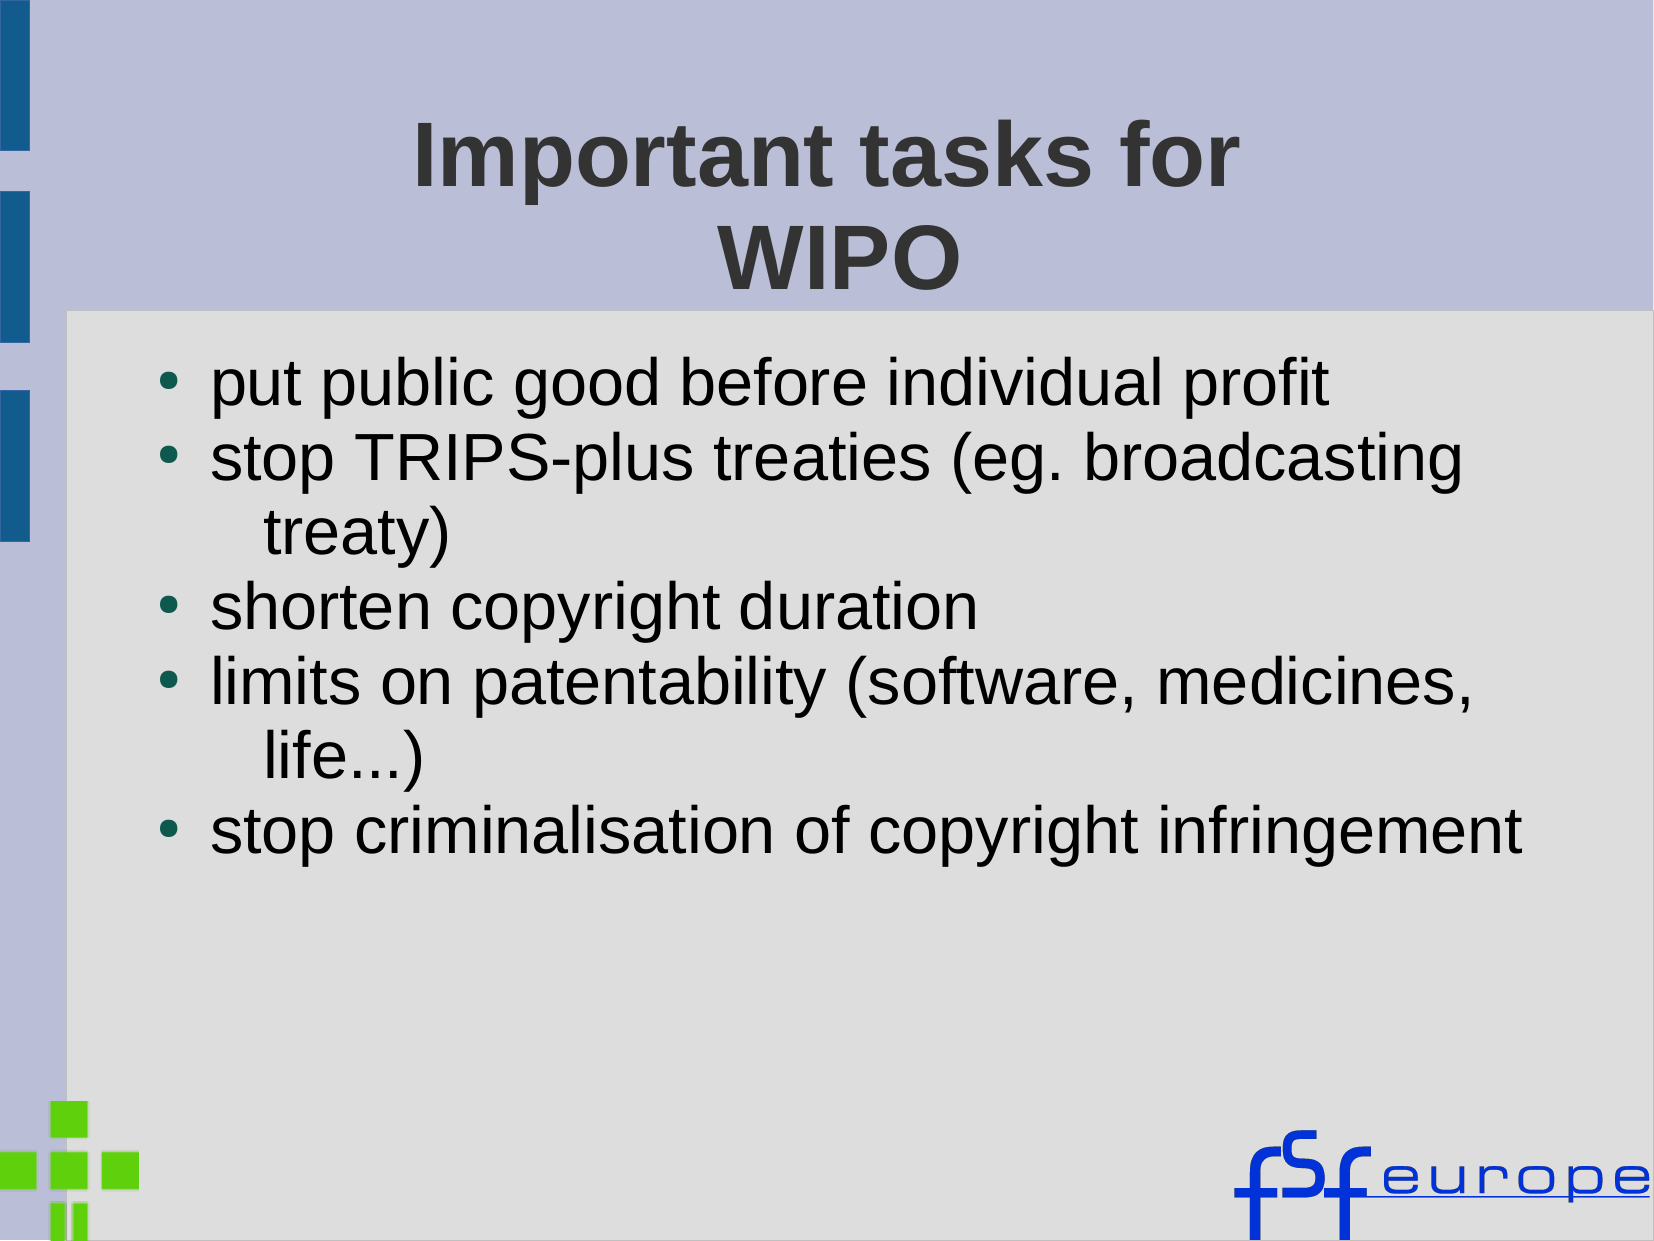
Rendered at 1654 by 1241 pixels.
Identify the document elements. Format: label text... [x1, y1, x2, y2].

picture [0, 1101, 139, 1241]
list put public good before individual profit stop TRIPS-plus treaties (eg. broadcasting treaty) shorten copyright duration limits on patentability (software, medicines, life...) stop criminalisation of copyright infringement [121, 344, 1534, 1127]
title Important tasks for WIPO [121, 88, 1534, 325]
picture [1230, 1129, 1654, 1241]
